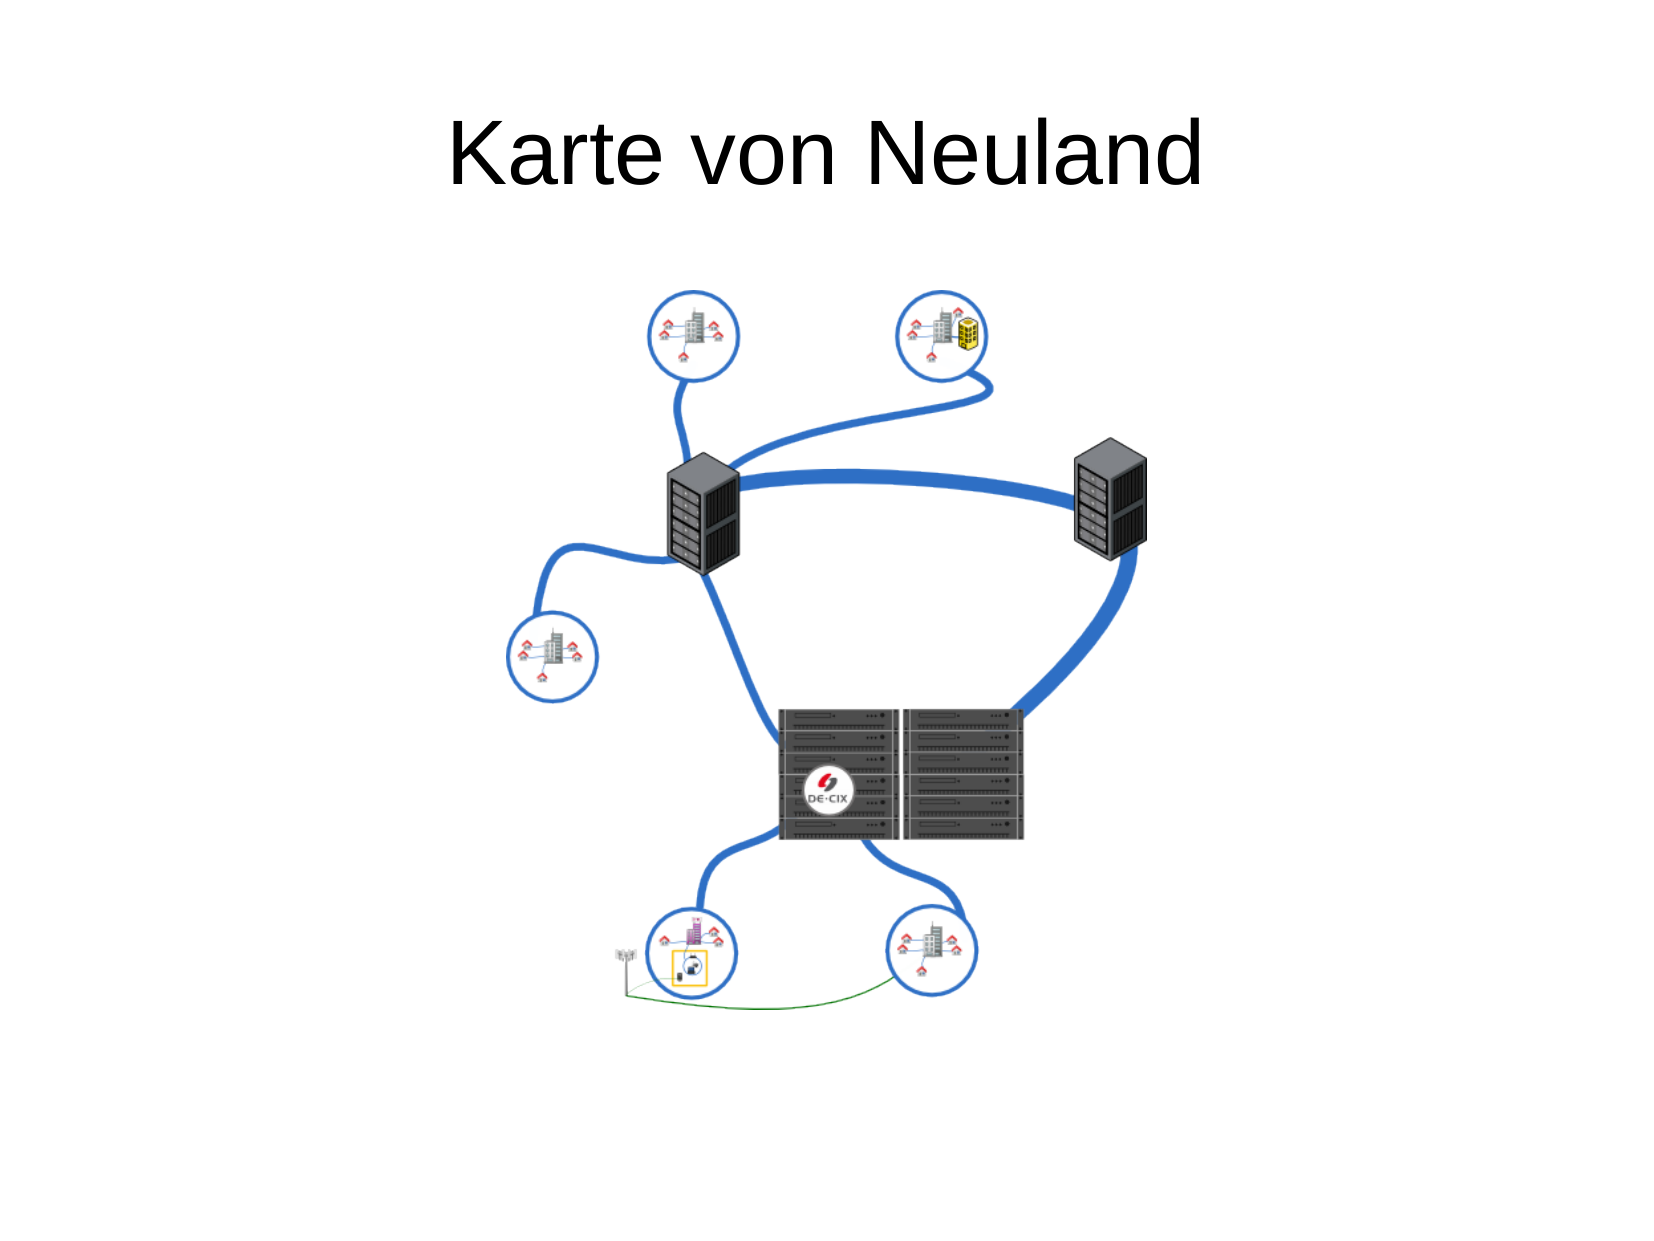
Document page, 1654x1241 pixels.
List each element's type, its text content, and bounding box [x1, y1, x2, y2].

picture [506, 290, 1147, 1010]
title Karte von Neuland [82, 49, 1571, 257]
